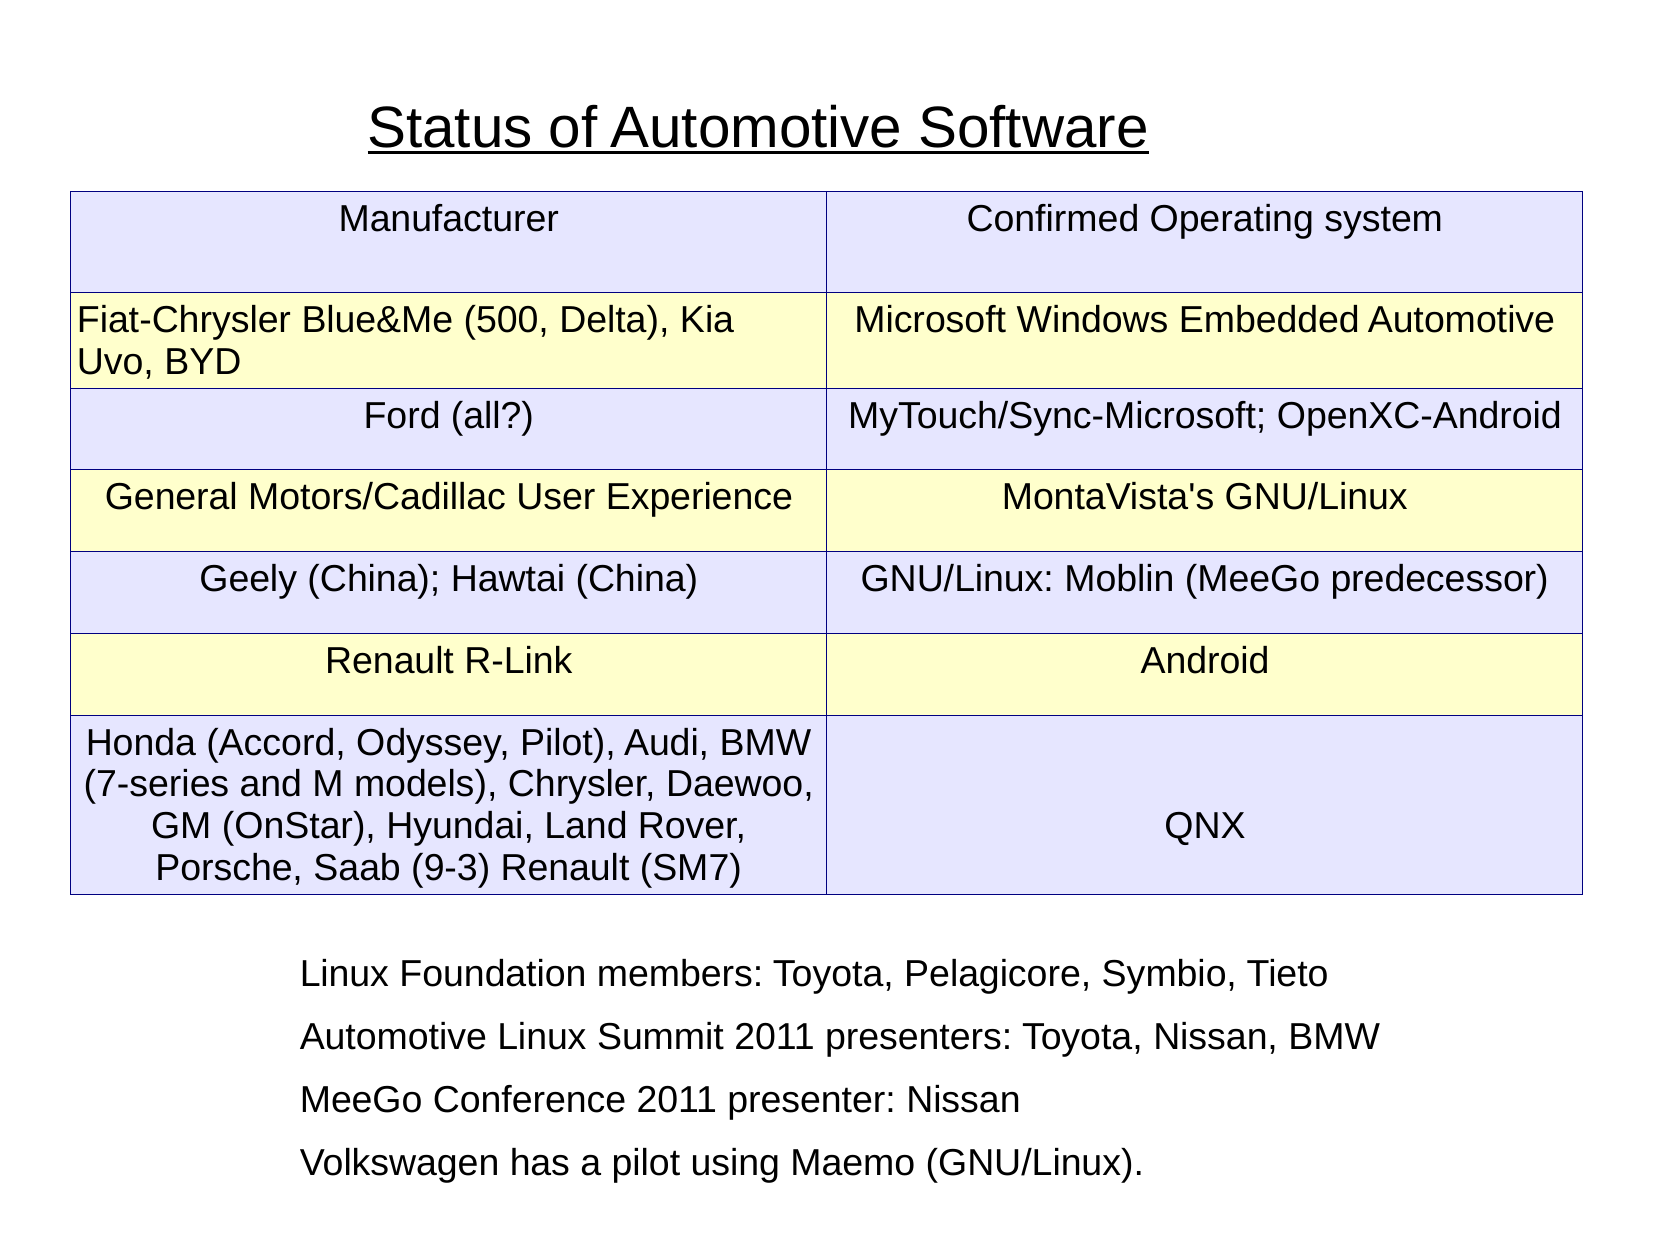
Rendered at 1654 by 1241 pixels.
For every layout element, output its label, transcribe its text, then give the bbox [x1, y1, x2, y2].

text_box Linux Foundation members: Toyota, Pelagicore, Symbio, Tieto Automotive Linux Summit 2011 presenters: Toyota, Nissan, BMW MeeGo Conference 2011 presenter: Nissan Volkswagen has a pilot using Maemo (GNU/Linux). [285, 924, 1408, 1171]
table_cell General Motors/Cadillac User Experience [71, 470, 826, 551]
table_header Manufacturer [71, 192, 826, 292]
table_cell MyTouch/Sync-Microsoft; OpenXC-Android [827, 389, 1582, 469]
table_cell Renault R-Link [71, 634, 826, 715]
table_header Confirmed Operating system [827, 192, 1582, 292]
table_cell Microsoft Windows Embedded Automotive [827, 293, 1582, 388]
table_cell Fiat-Chrysler Blue&Me (500, Delta), Kia Uvo, BYD [71, 293, 826, 388]
table_cell QNX [827, 716, 1582, 894]
table_cell MontaVista's GNU/Linux [827, 470, 1582, 551]
table_cell Honda (Accord, Odyssey, Pilot), Audi, BMW (7-series and M models), Chrysler, Daewoo, GM (OnStar), Hyundai, Land Rover, Porsche, Saab (9-3) Renault (SM7) [71, 716, 826, 894]
table_cell Ford (all?) [71, 389, 826, 469]
text_box Status of Automotive Software [352, 87, 1165, 168]
table_cell GNU/Linux: Moblin (MeeGo predecessor) [827, 552, 1582, 633]
table_cell Android [827, 634, 1582, 715]
table_cell Geely (China); Hawtai (China) [71, 552, 826, 633]
